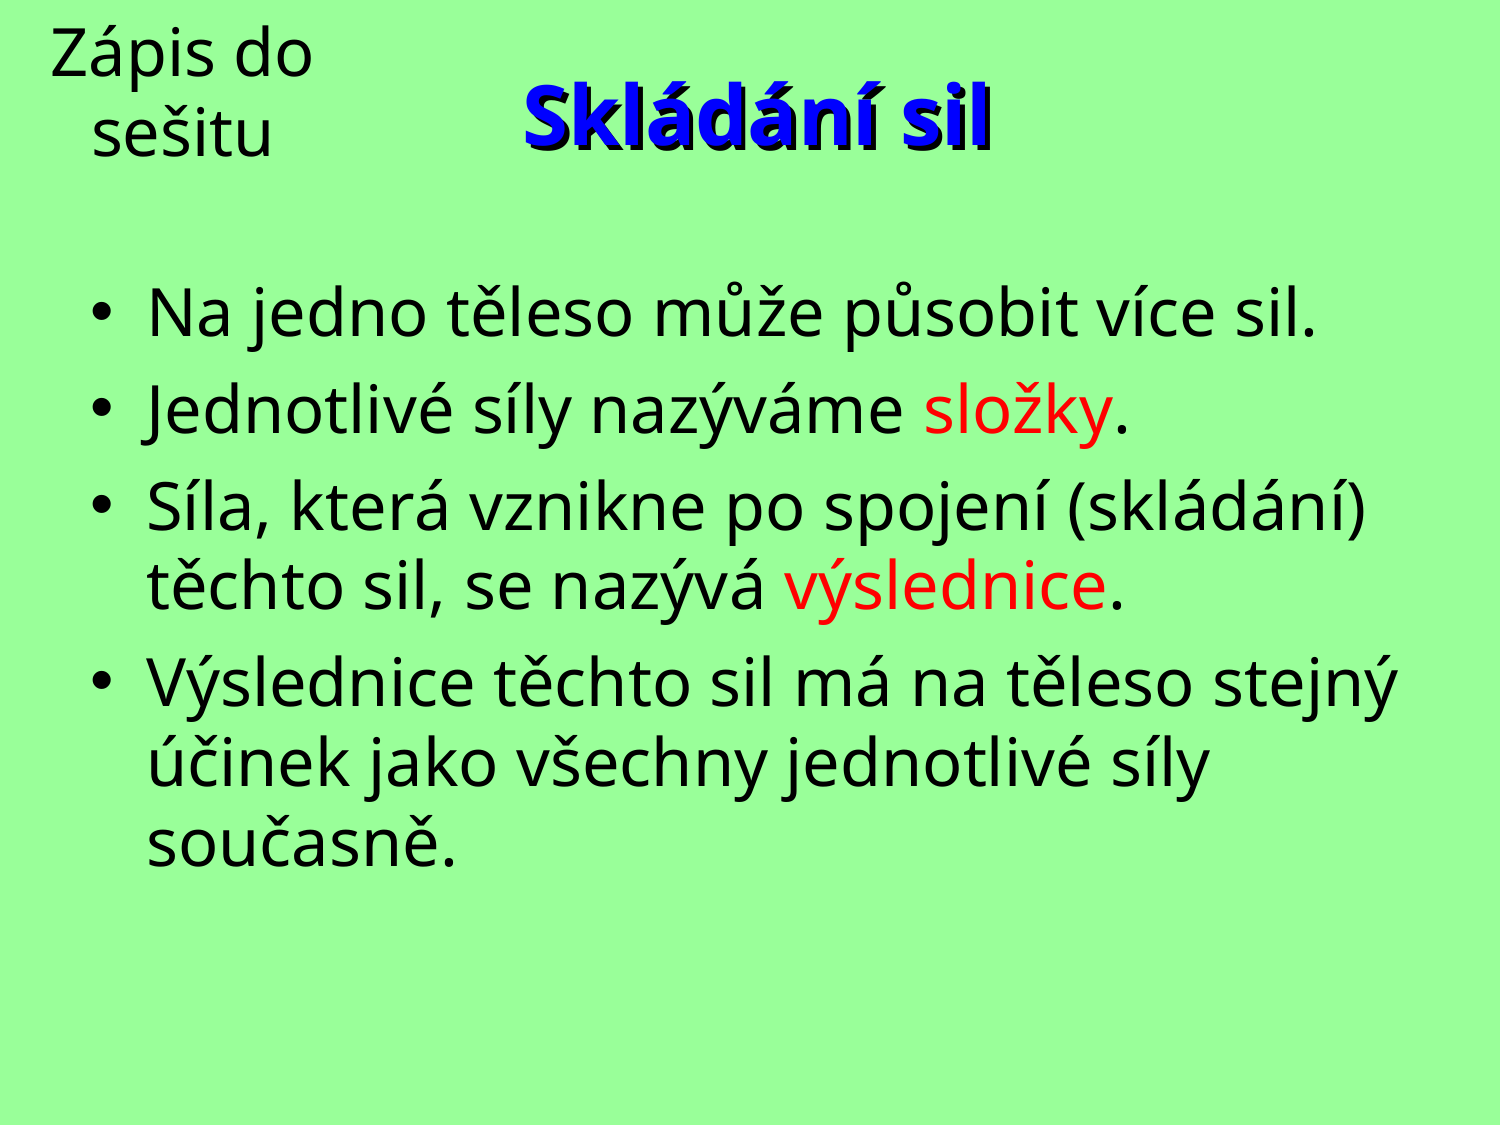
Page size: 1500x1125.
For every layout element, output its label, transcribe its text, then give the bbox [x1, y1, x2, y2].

title Zápis do sešitu [0, 2, 367, 178]
text_box Skládání sil [507, 54, 1008, 171]
list Na jedno těleso může působit více sil. Jednotlivé síly nazýváme složky. Síla, která vznikne po spojení (skládání) těchto sil, se nazývá výslednice. Výslednice těchto sil má na těleso stejný účinek jako všechny jednotlivé síly současně. [75, 262, 1426, 1006]
